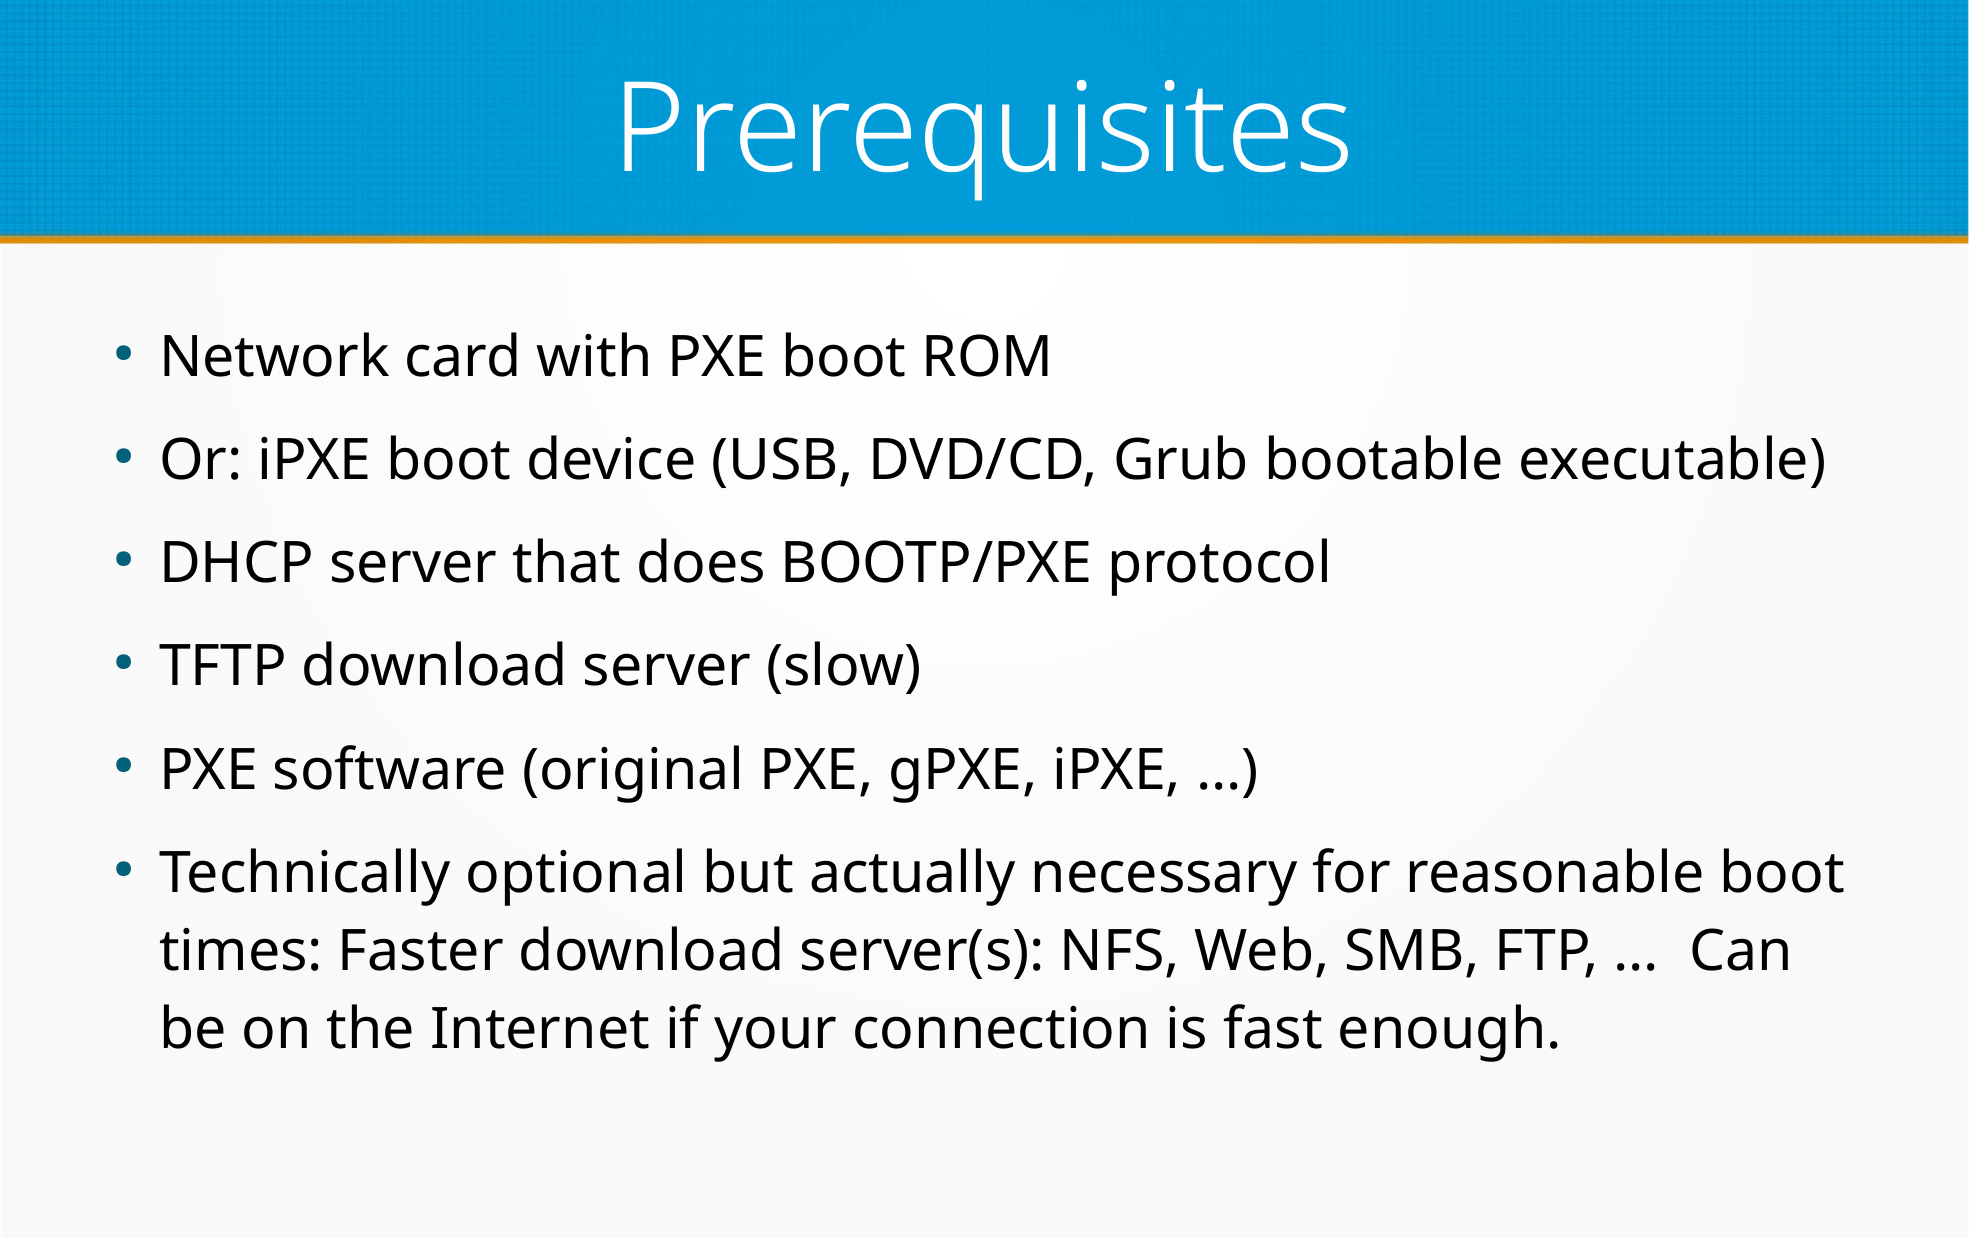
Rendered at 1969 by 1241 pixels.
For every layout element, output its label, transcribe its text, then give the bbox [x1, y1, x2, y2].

list Network card with PXE boot ROM Or: iPXE boot device (USB, DVD/CD, Grub bootable executable) DHCP server that does BOOTP/PXE protocol TFTP download server (slow) PXE software (original PXE, gPXE, iPXE, ...) Technically optional but actually necessary for reasonable boot times: Faster download server(s): NFS, Web, SMB, FTP, ... Can be on the Internet if your connection is fast enough. [98, 315, 1861, 1081]
picture [0, 233, 1969, 1241]
title Prerequisites [98, 19, 1870, 227]
